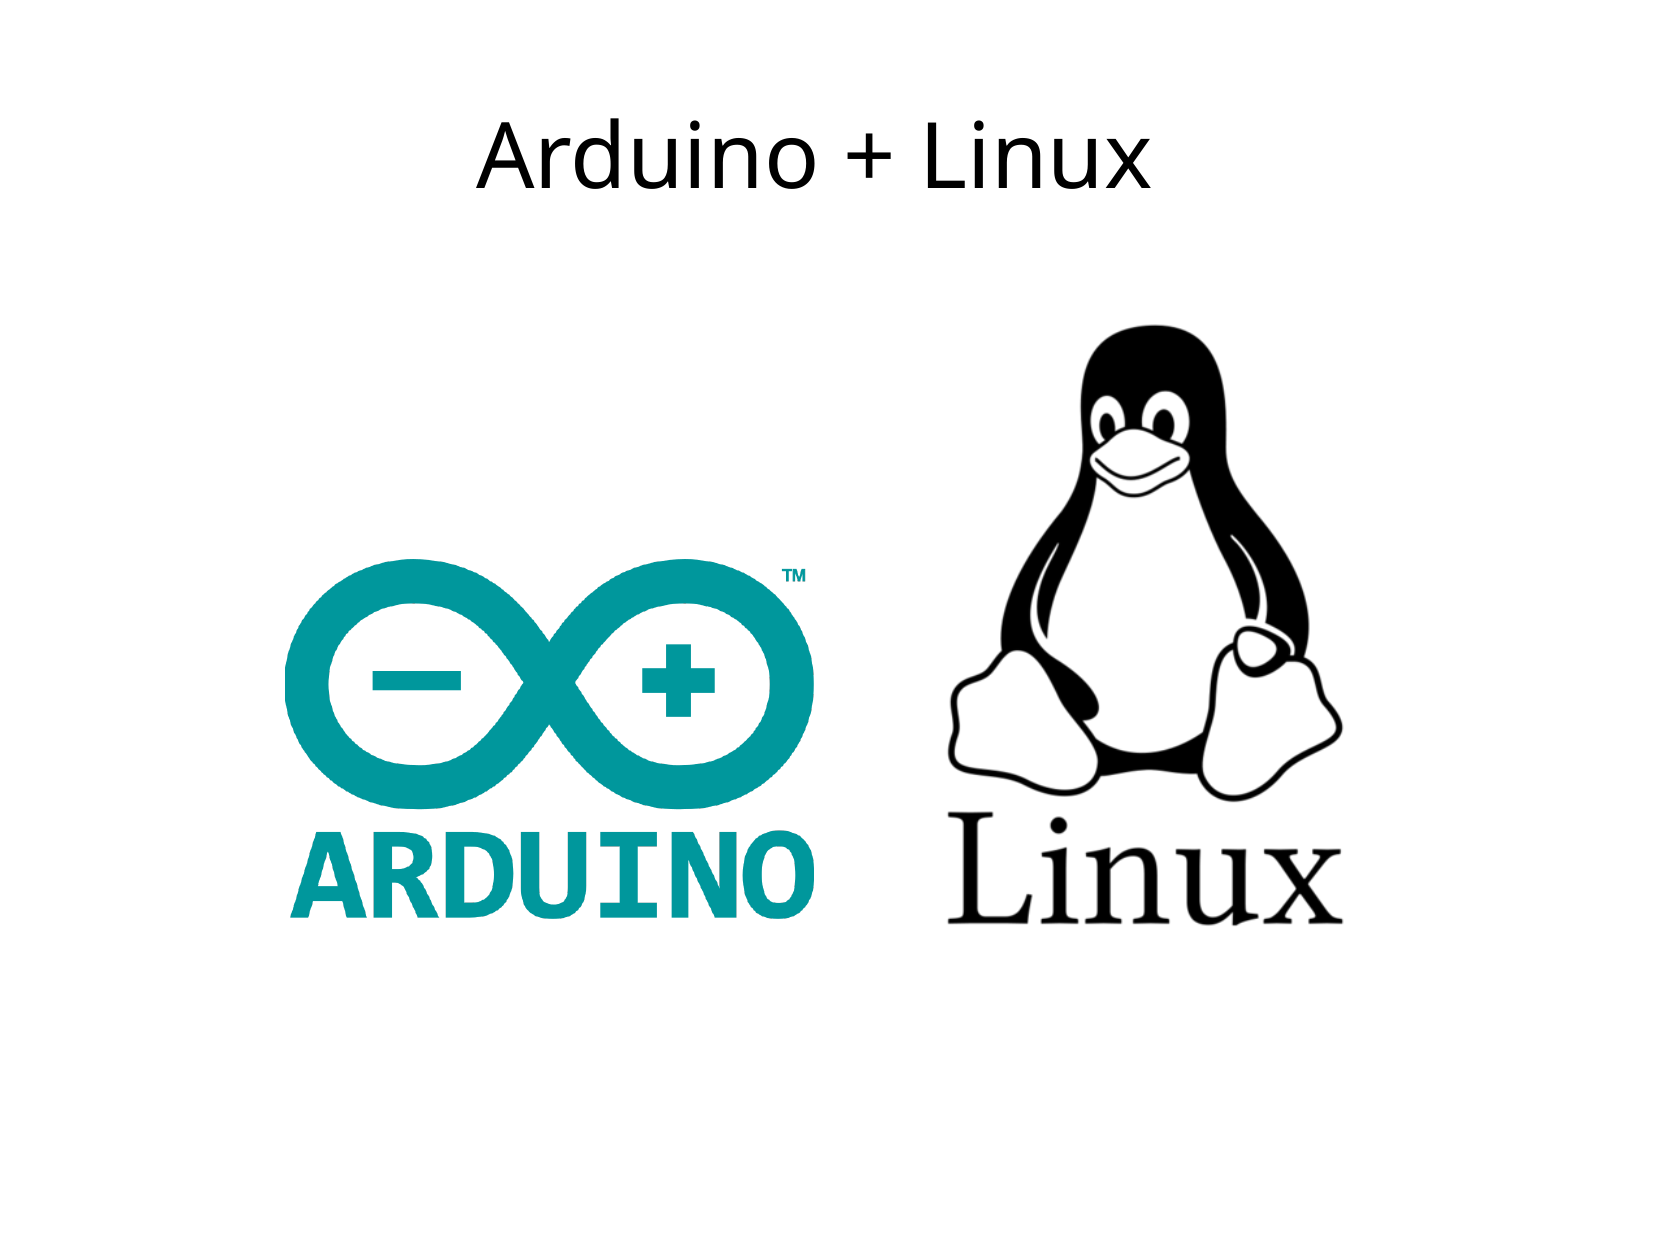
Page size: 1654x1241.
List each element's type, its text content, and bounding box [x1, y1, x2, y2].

title Arduino + Linux [82, 49, 1571, 257]
picture [285, 559, 814, 919]
picture [821, 296, 1471, 946]
